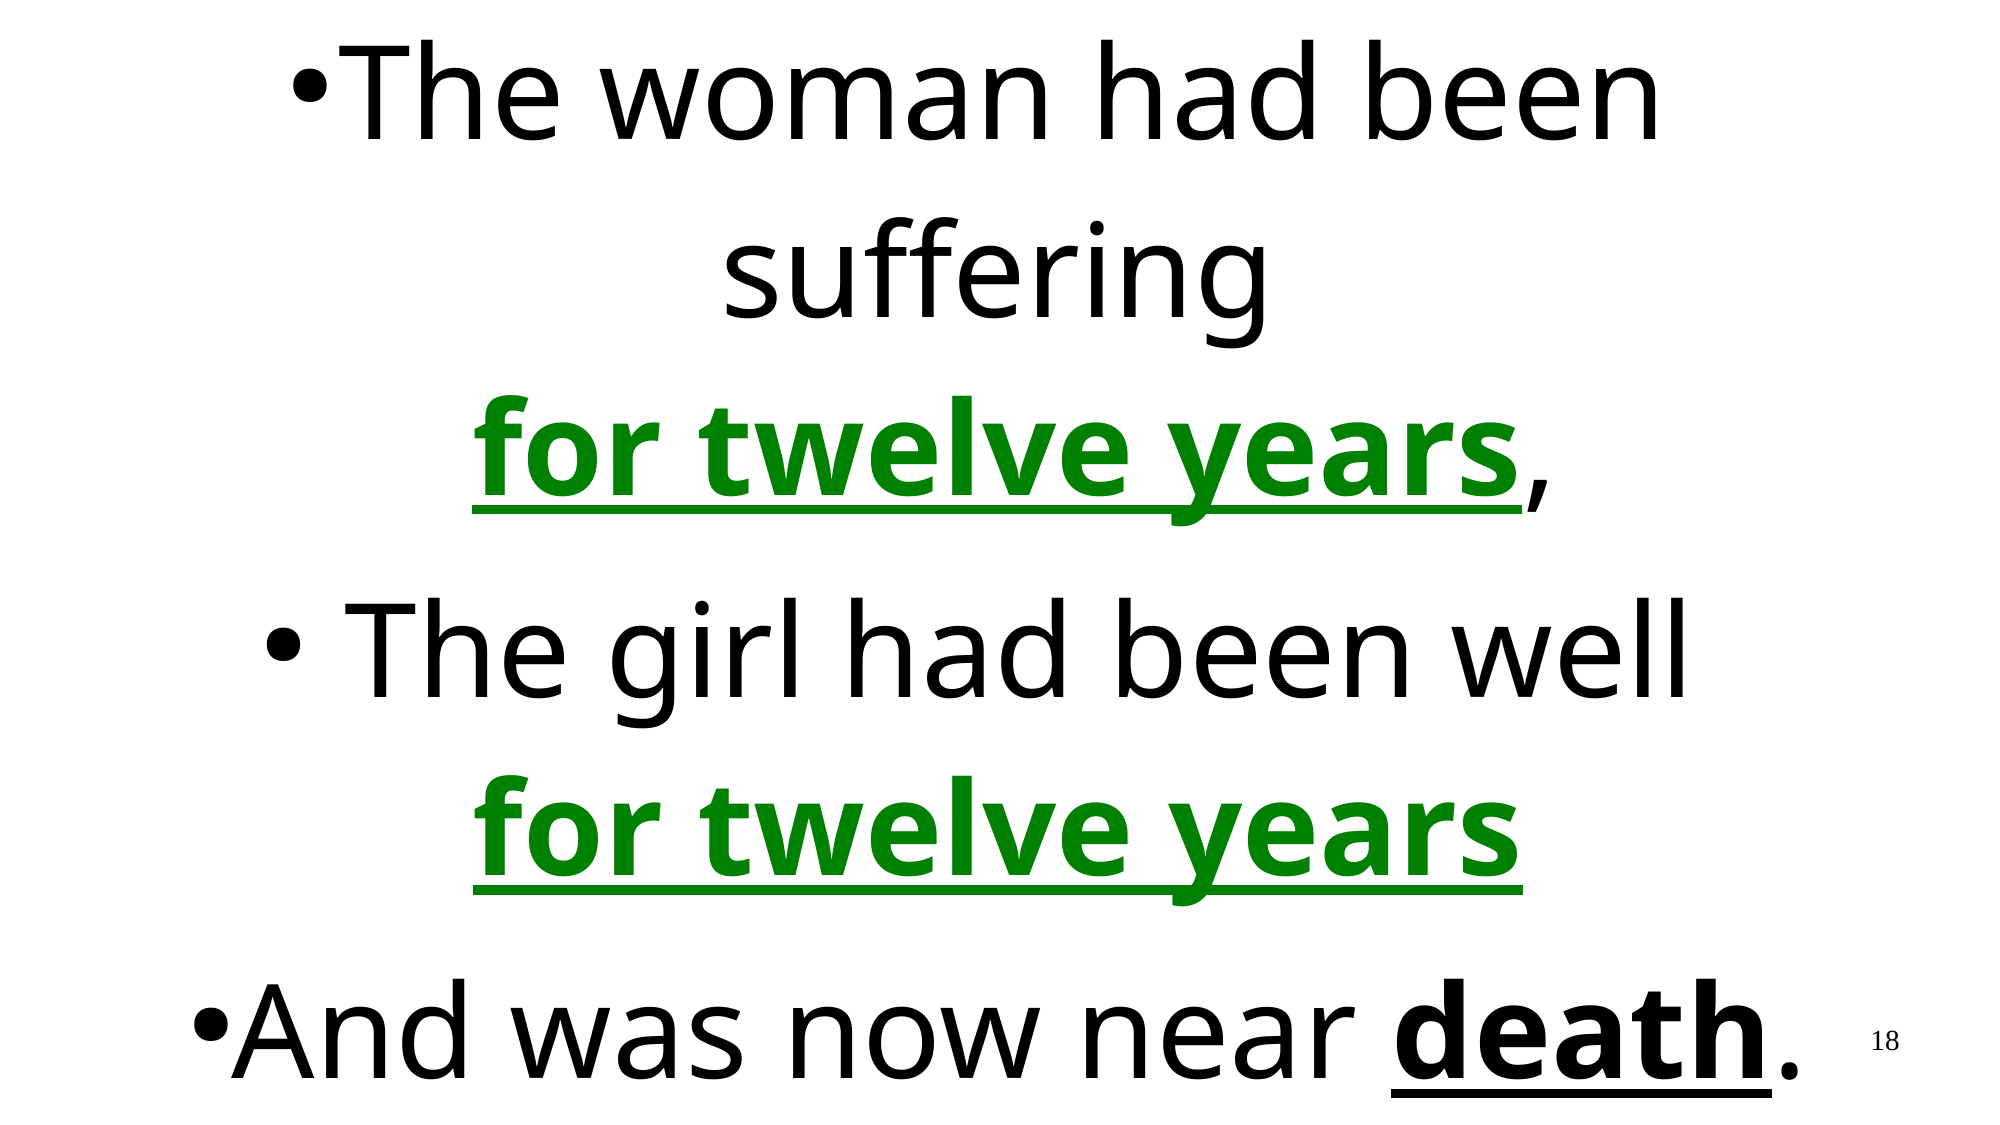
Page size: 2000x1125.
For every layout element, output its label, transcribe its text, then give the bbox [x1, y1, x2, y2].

list The woman had been suffering for twelve years, The girl had been well for twelve years And was now near death. [0, 0, 1996, 1123]
